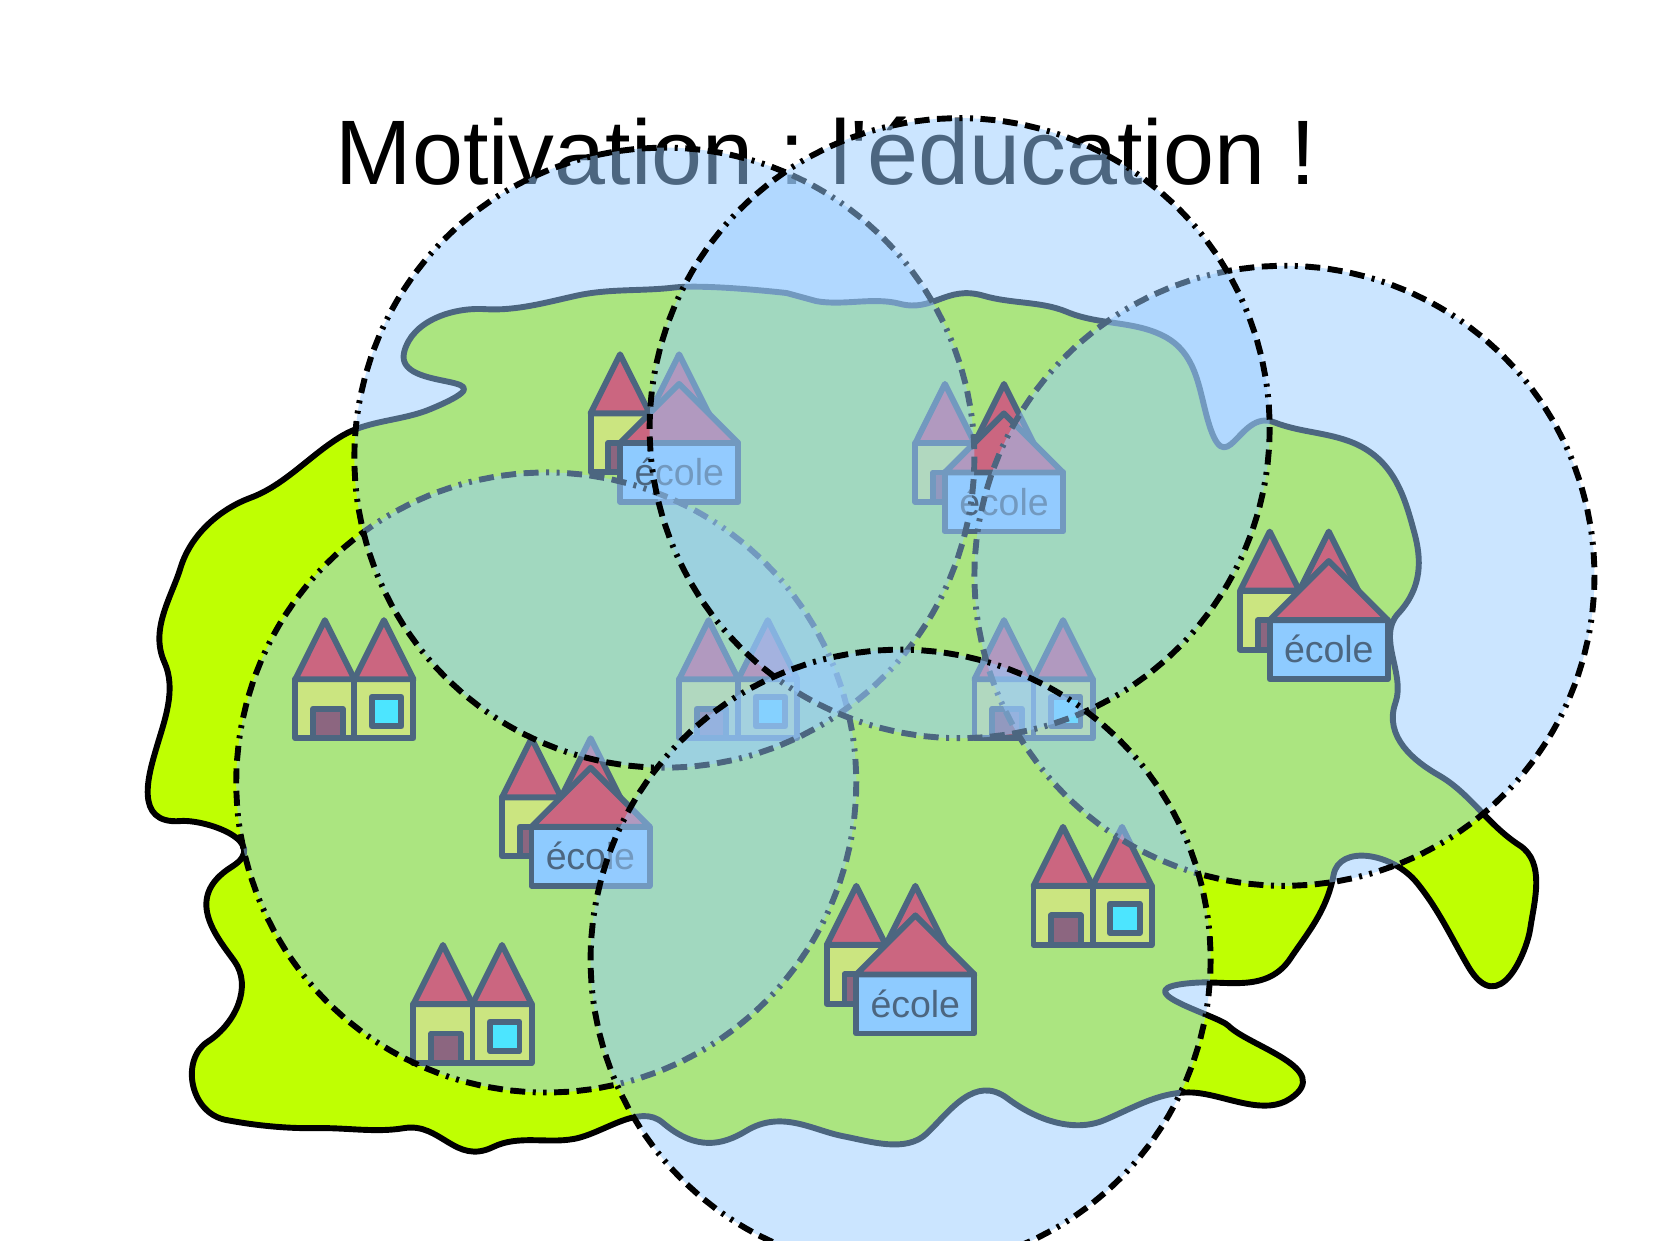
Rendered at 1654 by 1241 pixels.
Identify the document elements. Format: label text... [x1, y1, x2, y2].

text_box [147, 118, 1595, 1241]
title Motivation : l'éducation ! [82, 49, 1571, 257]
